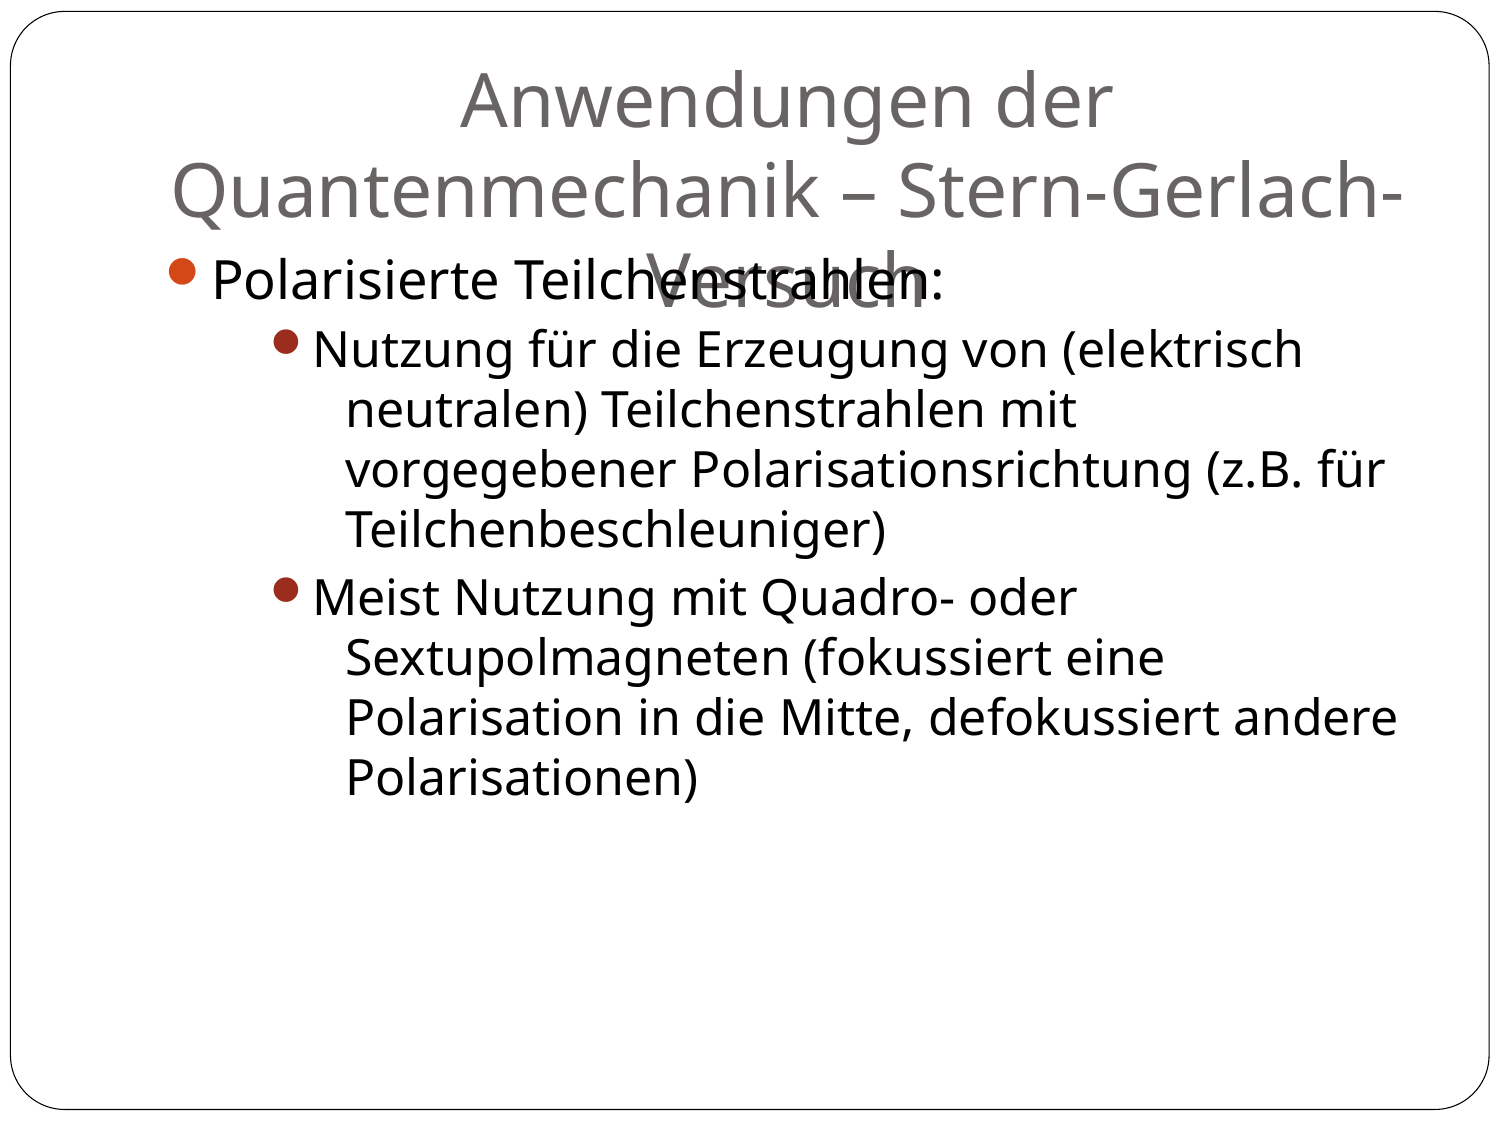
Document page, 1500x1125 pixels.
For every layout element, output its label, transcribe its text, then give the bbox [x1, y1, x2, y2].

title Anwendungen der Quantenmechanik – Stern-Gerlach-Versuch [150, 45, 1426, 220]
list Polarisierte Teilchenstrahlen: Nutzung für die Erzeugung von (elektrisch neutralen) Teilchenstrahlen mit vorgegebener Polarisationsrichtung (z.B. für Teilchenbeschleuniger) Meist Nutzung mit Quadro- oder Sextupolmagneten (fokussiert eine Polarisation in die Mitte, defokussiert andere Polarisationen) [150, 237, 1426, 988]
